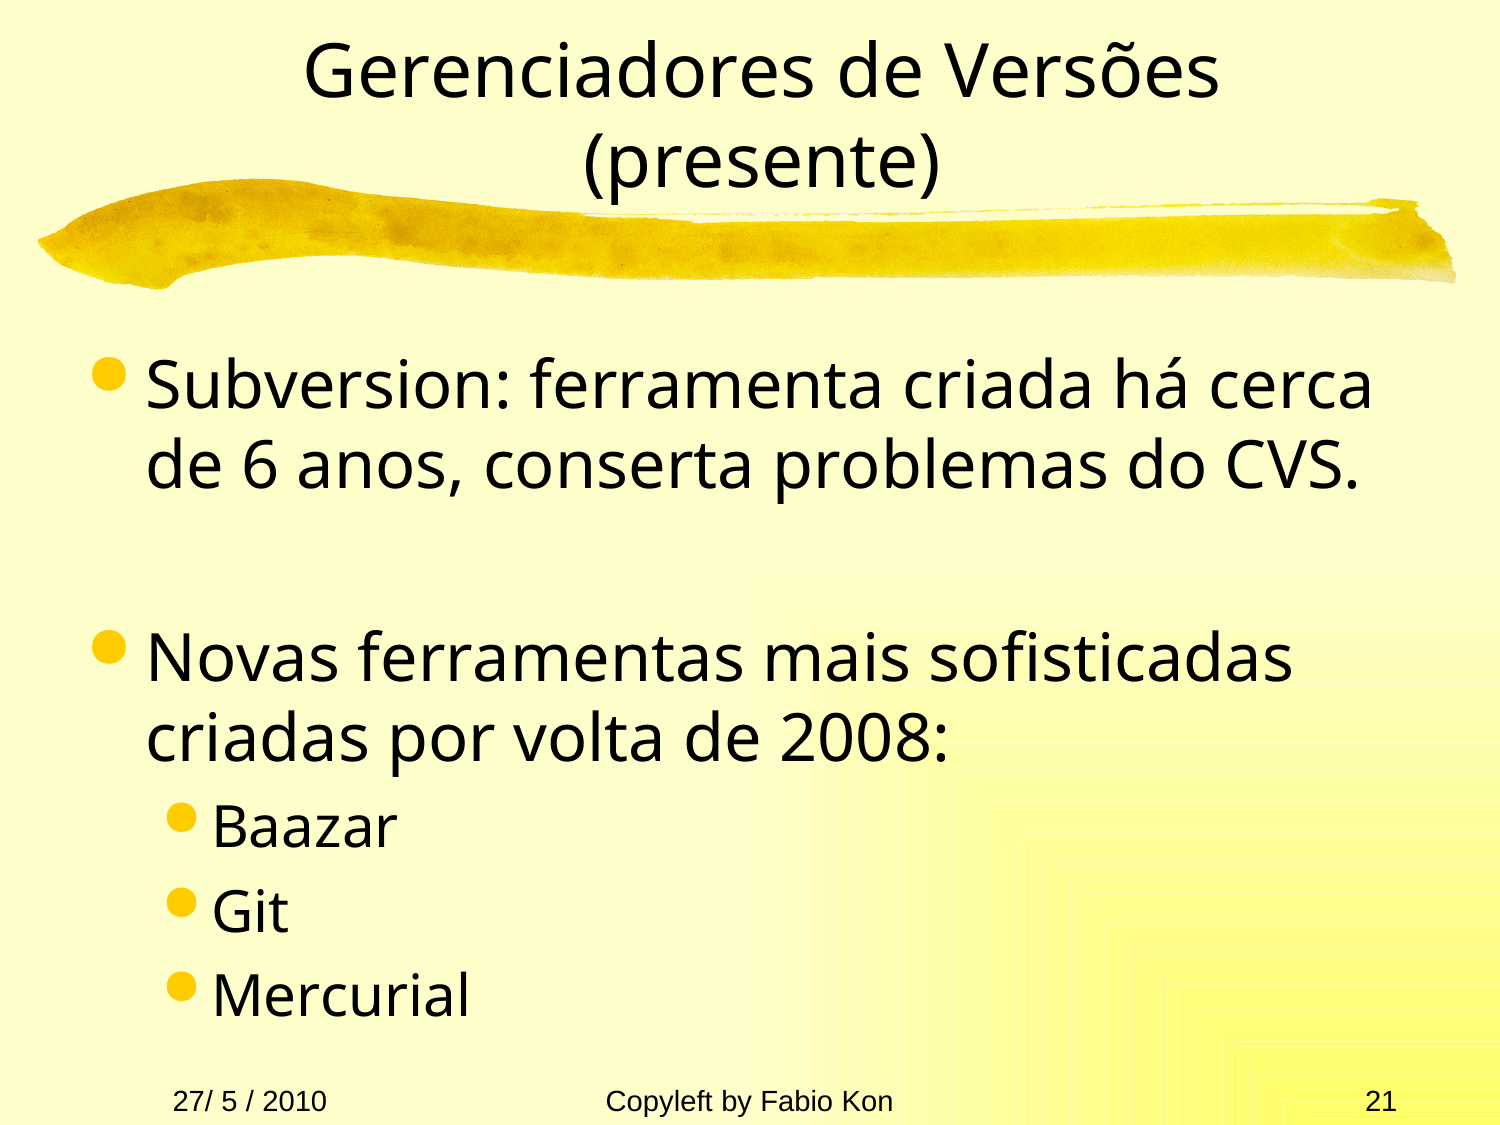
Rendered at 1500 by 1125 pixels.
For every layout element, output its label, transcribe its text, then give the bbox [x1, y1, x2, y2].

title Gerenciadores de Versões (presente) [125, 14, 1401, 211]
list Subversion: ferramenta criada há cerca de 6 anos, conserta problemas do CVS. Novas ferramentas mais sofisticadas criadas por volta de 2008: Baazar Git Mercurial [74, 334, 1417, 1037]
picture [24, 174, 1463, 297]
